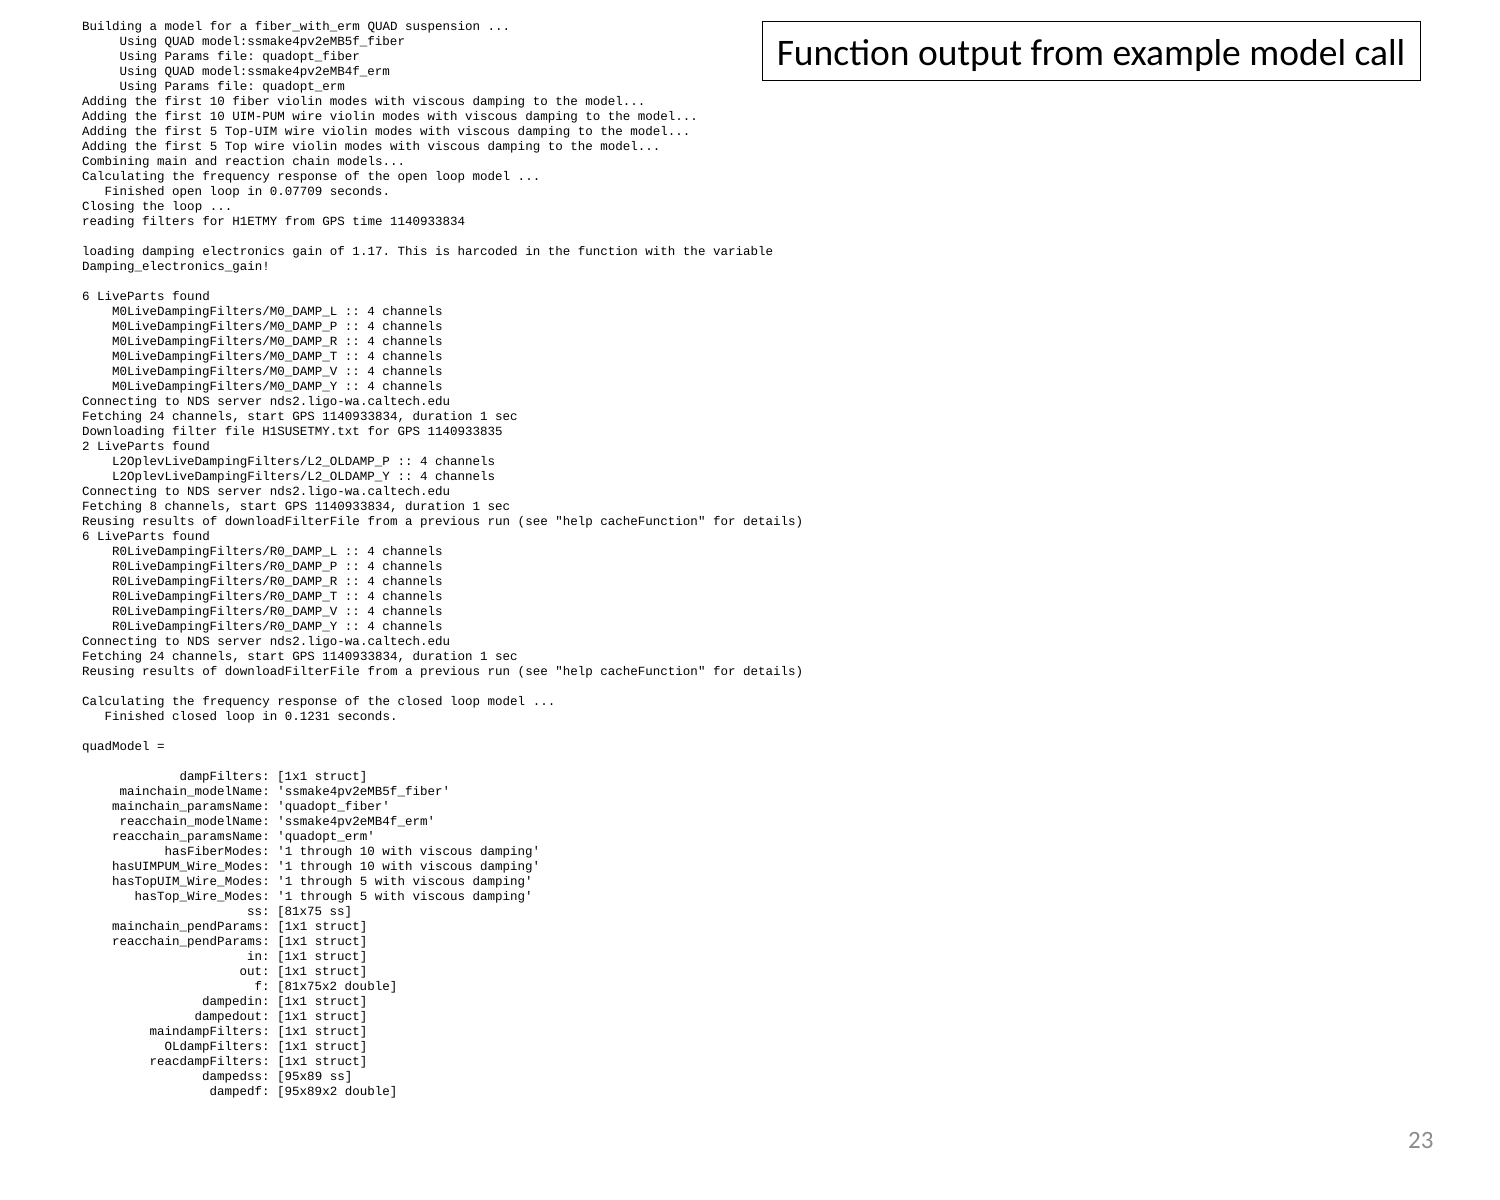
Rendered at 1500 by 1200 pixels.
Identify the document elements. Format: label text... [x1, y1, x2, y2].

text_box Building a model for a fiber_with_erm QUAD suspension ... Using QUAD model:ssmake4pv2eMB5f_fiber Using Params file: quadopt_fiber Using QUAD model:ssmake4pv2eMB4f_erm Using Params file: quadopt_erm Adding the first 10 fiber violin modes with viscous damping to the model... Adding the first 10 UIM-PUM wire violin modes with viscous damping to the model... Adding the first 5 Top-UIM wire violin modes with viscous damping to the model... Adding the first 5 Top wire violin modes with viscous damping to the model... Combining main and reaction chain models... Calculating the frequency response of the open loop model ... Finished open loop in 0.07709 seconds. Closing the loop ... reading filters for H1ETMY from GPS time 1140933834 loading damping electronics gain of 1.17. This is harcoded in the function with the variable Damping_electronics_gain! 6 LiveParts found M0LiveDampingFilters/M0_DAMP_L :: 4 channels M0LiveDampingFilters/M0_DAMP_P :: 4 channels M0LiveDampingFilters/M0_DAMP_R :: 4 channels M0LiveDampingFilters/M0_DAMP_T :: 4 channels M0LiveDampingFilters/M0_DAMP_V :: 4 channels M0LiveDampingFilters/M0_DAMP_Y :: 4 channels Connecting to NDS server nds2.ligo-wa.caltech.edu Fetching 24 channels, start GPS 1140933834, duration 1 sec Downloading filter file H1SUSETMY.txt for GPS 1140933835 2 LiveParts found L2OplevLiveDampingFilters/L2_OLDAMP_P :: 4 channels L2OplevLiveDampingFilters/L2_OLDAMP_Y :: 4 channels Connecting to NDS server nds2.ligo-wa.caltech.edu Fetching 8 channels, start GPS 1140933834, duration 1 sec Reusing results of downloadFilterFile from a previous run (see "help cacheFunction" for details) 6 LiveParts found R0LiveDampingFilters/R0_DAMP_L :: 4 channels R0LiveDampingFilters/R0_DAMP_P :: 4 channels R0LiveDampingFilters/R0_DAMP_R :: 4 channels R0LiveDampingFilters/R0_DAMP_T :: 4 channels R0LiveDampingFilters/R0_DAMP_V :: 4 channels R0LiveDampingFilters/R0_DAMP_Y :: 4 channels Connecting to NDS server nds2.ligo-wa.caltech.edu Fetching 24 channels, start GPS 1140933834, duration 1 sec Reusing results of downloadFilterFile from a previous run (see "help cacheFunction" for details) Calculating the frequency response of the closed loop model ... Finished closed loop in 0.1231 seconds. quadModel = dampFilters: [1x1 struct] mainchain_modelName: 'ssmake4pv2eMB5f_fiber' mainchain_paramsName: 'quadopt_fiber' reacchain_modelName: 'ssmake4pv2eMB4f_erm' reacchain_paramsName: 'quadopt_erm' hasFiberModes: '1 through 10 with viscous damping' hasUIMPUM_Wire_Modes: '1 through 10 with viscous damping' hasTopUIM_Wire_Modes: '1 through 5 with viscous damping' hasTop_Wire_Modes: '1 through 5 with viscous damping' ss: [81x75 ss] mainchain_pendParams: [1x1 struct] reacchain_pendParams: [1x1 struct] in: [1x1 struct] out: [1x1 struct] f: [81x75x2 double] dampedin: [1x1 struct] dampedout: [1x1 struct] maindampFilters: [1x1 struct] OLdampFilters: [1x1 struct] reacdampFilters: [1x1 struct] dampedss: [95x89 ss] dampedf: [95x89x2 double] [67, 10, 818, 1106]
text_box Function output from example model call [762, 21, 1421, 81]
slide_number <number> [1098, 1106, 1449, 1171]
